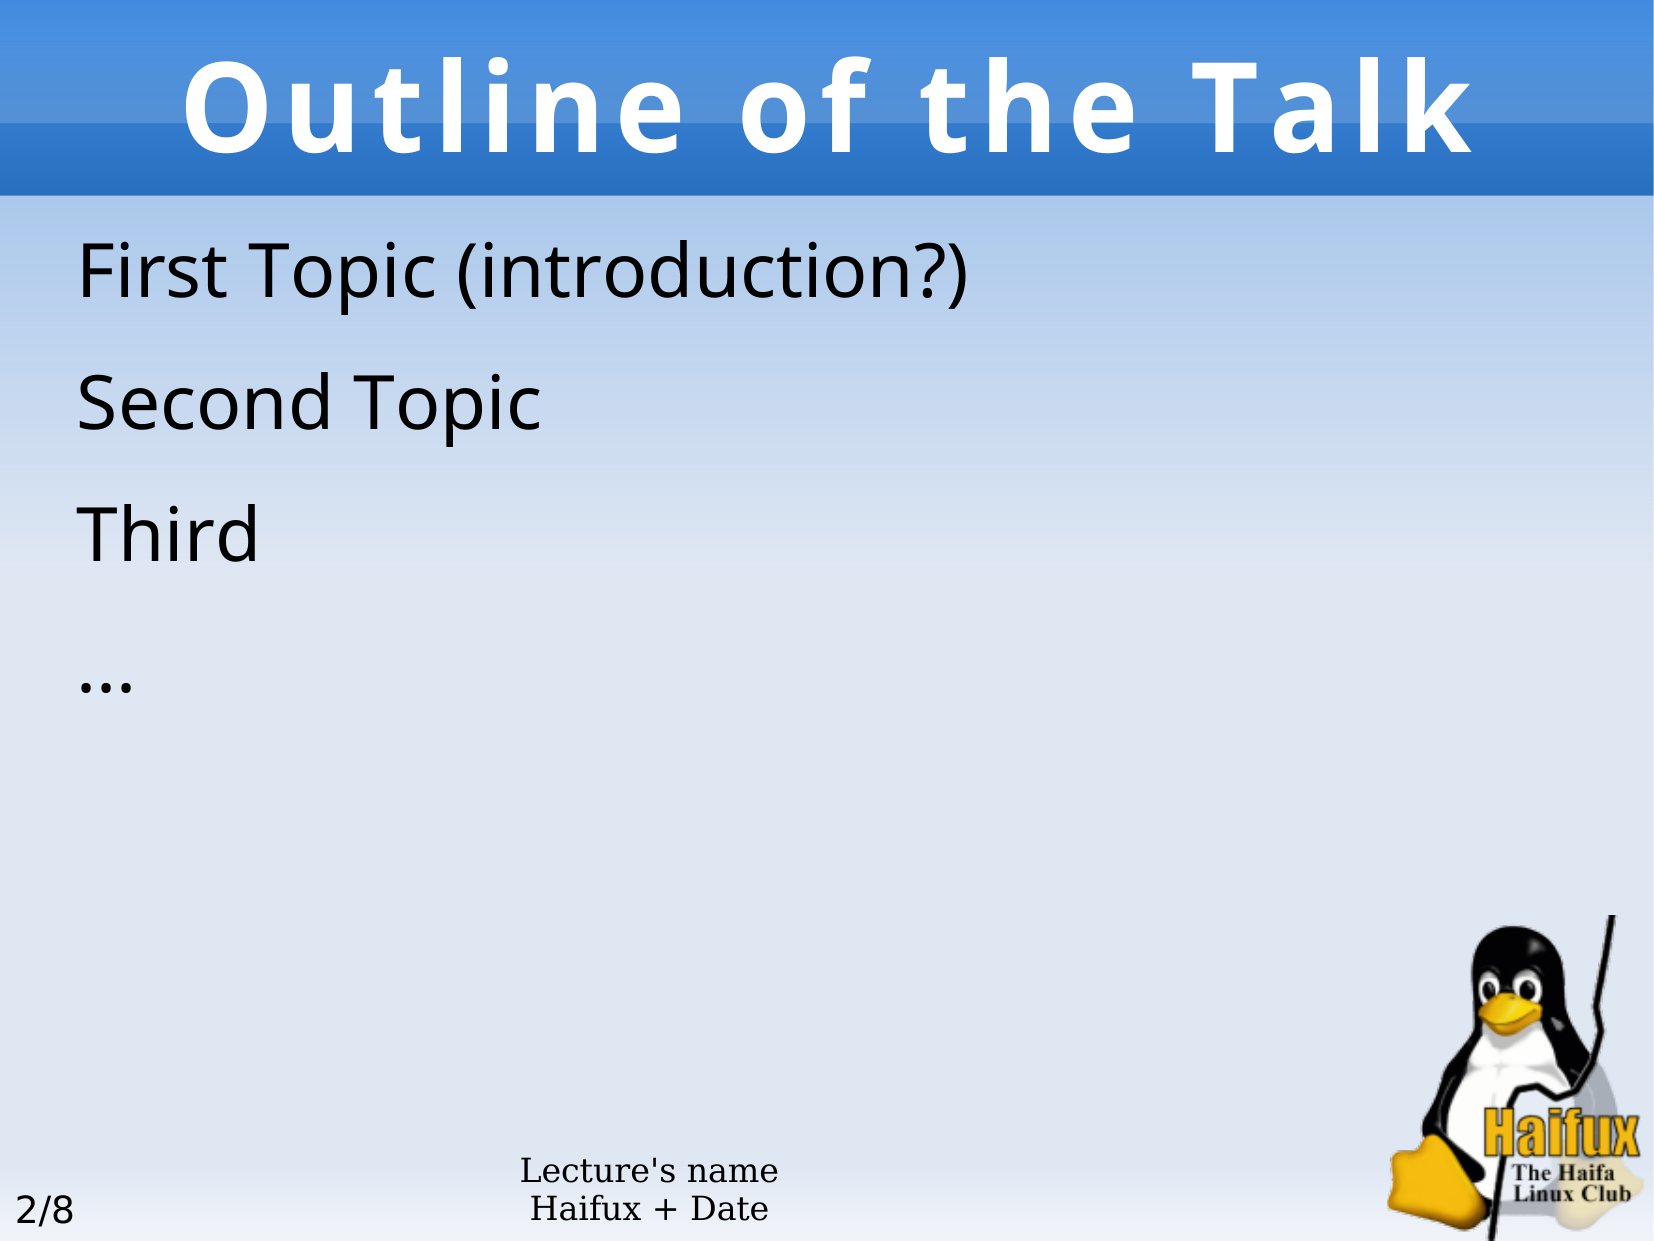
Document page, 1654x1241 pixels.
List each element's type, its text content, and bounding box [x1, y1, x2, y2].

list First Topic (introduction?) Second Topic Third ... [59, 217, 1595, 1105]
picture [0, 0, 1654, 1241]
title Outline of the Talk [59, 29, 1595, 178]
